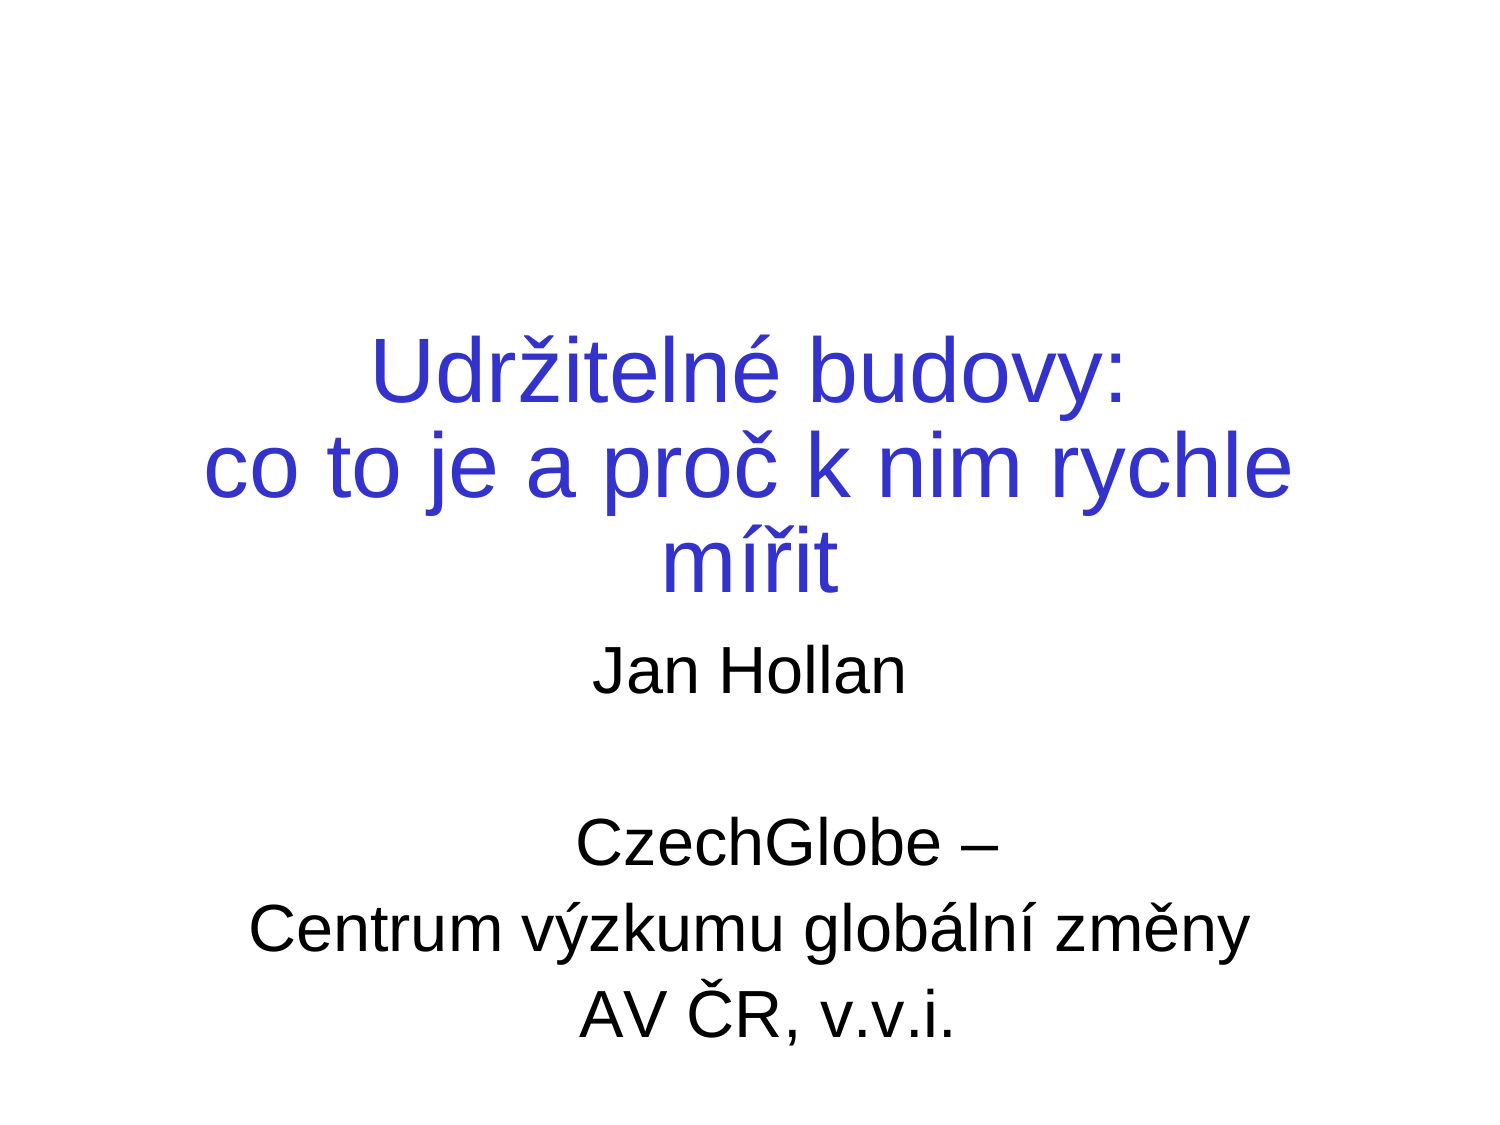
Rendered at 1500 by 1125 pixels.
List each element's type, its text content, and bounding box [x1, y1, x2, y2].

subtitle Jan Hollan CzechGlobe – Centrum výzkumu globální změny AV ČR, v.v.i. [225, 637, 1276, 1057]
title Udržitelné budovy: co to je a proč k nim rychle mířit [112, 322, 1388, 616]
